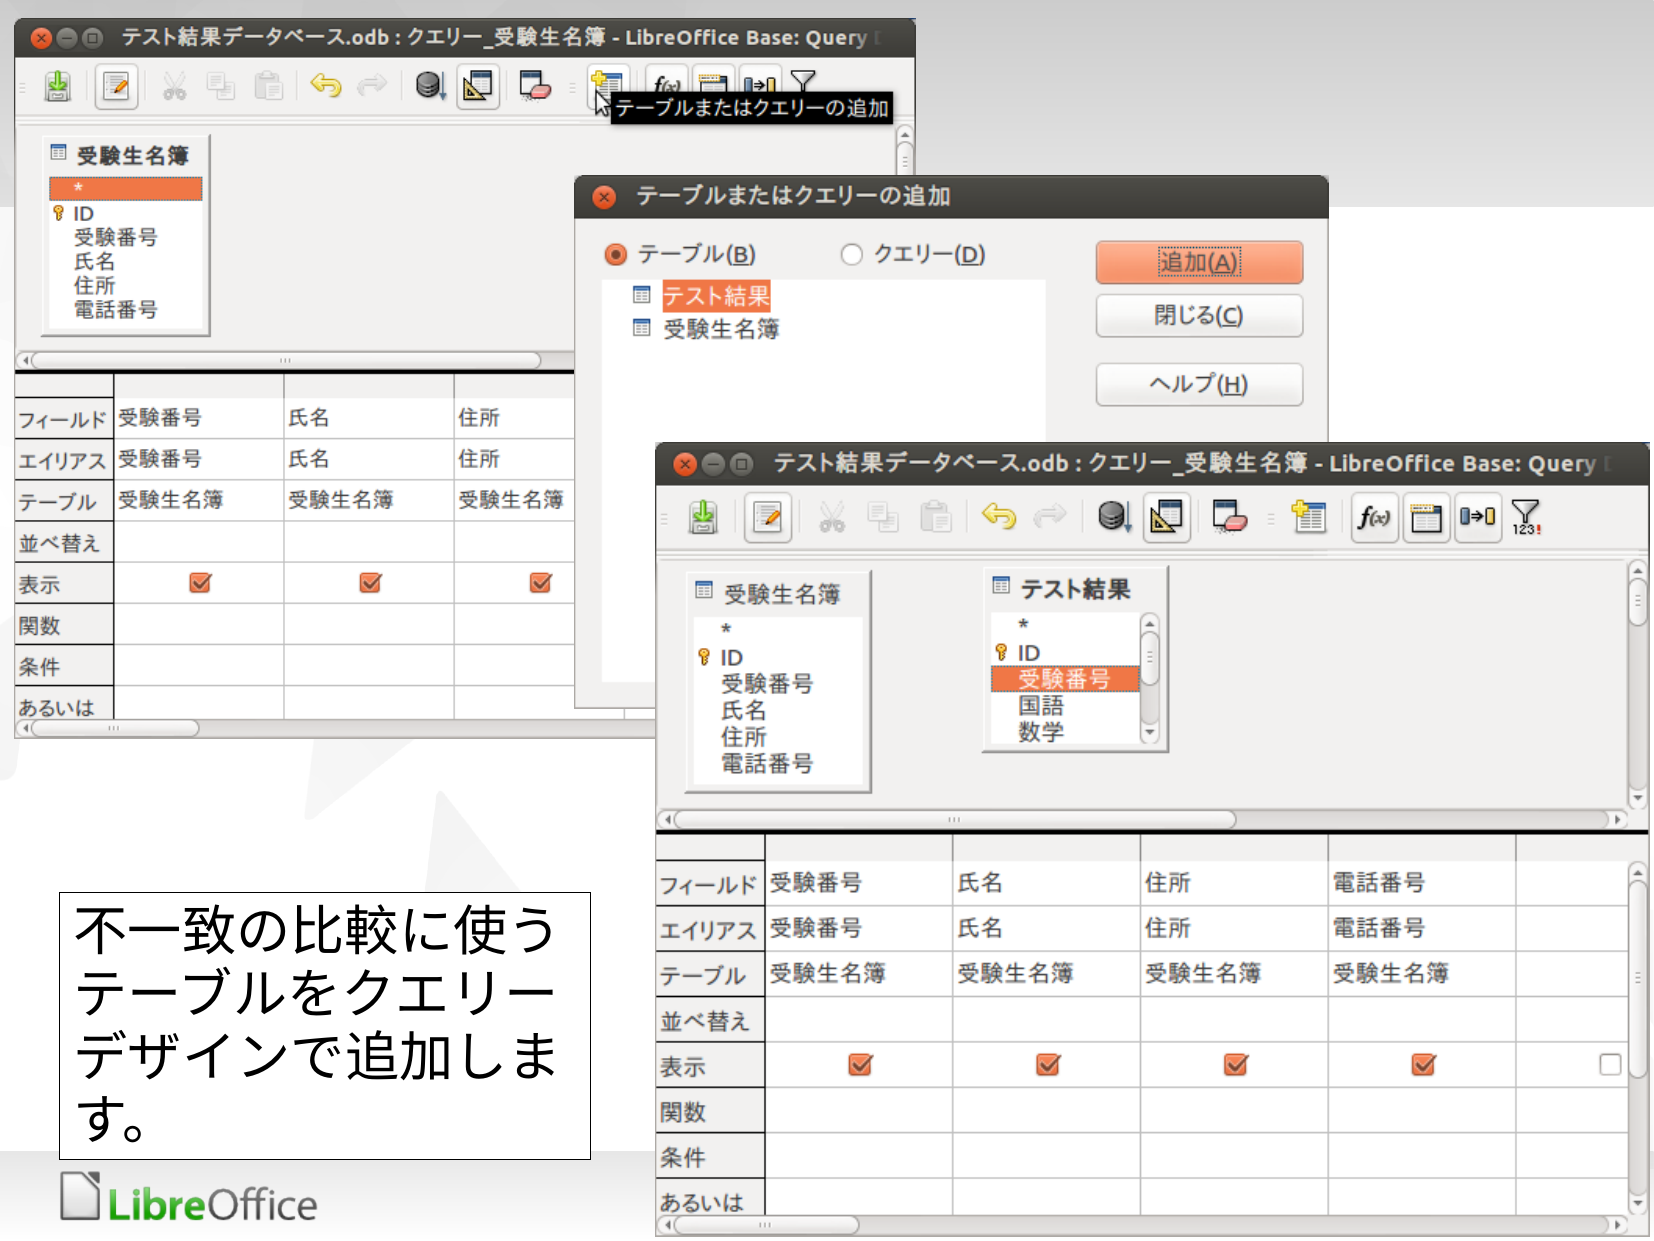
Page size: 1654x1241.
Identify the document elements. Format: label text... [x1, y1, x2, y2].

picture [0, 0, 1654, 1237]
text_box 不一致の比較に使うテーブルをクエリーデザインで追加します。 [59, 892, 591, 1097]
picture [41, 1152, 337, 1240]
